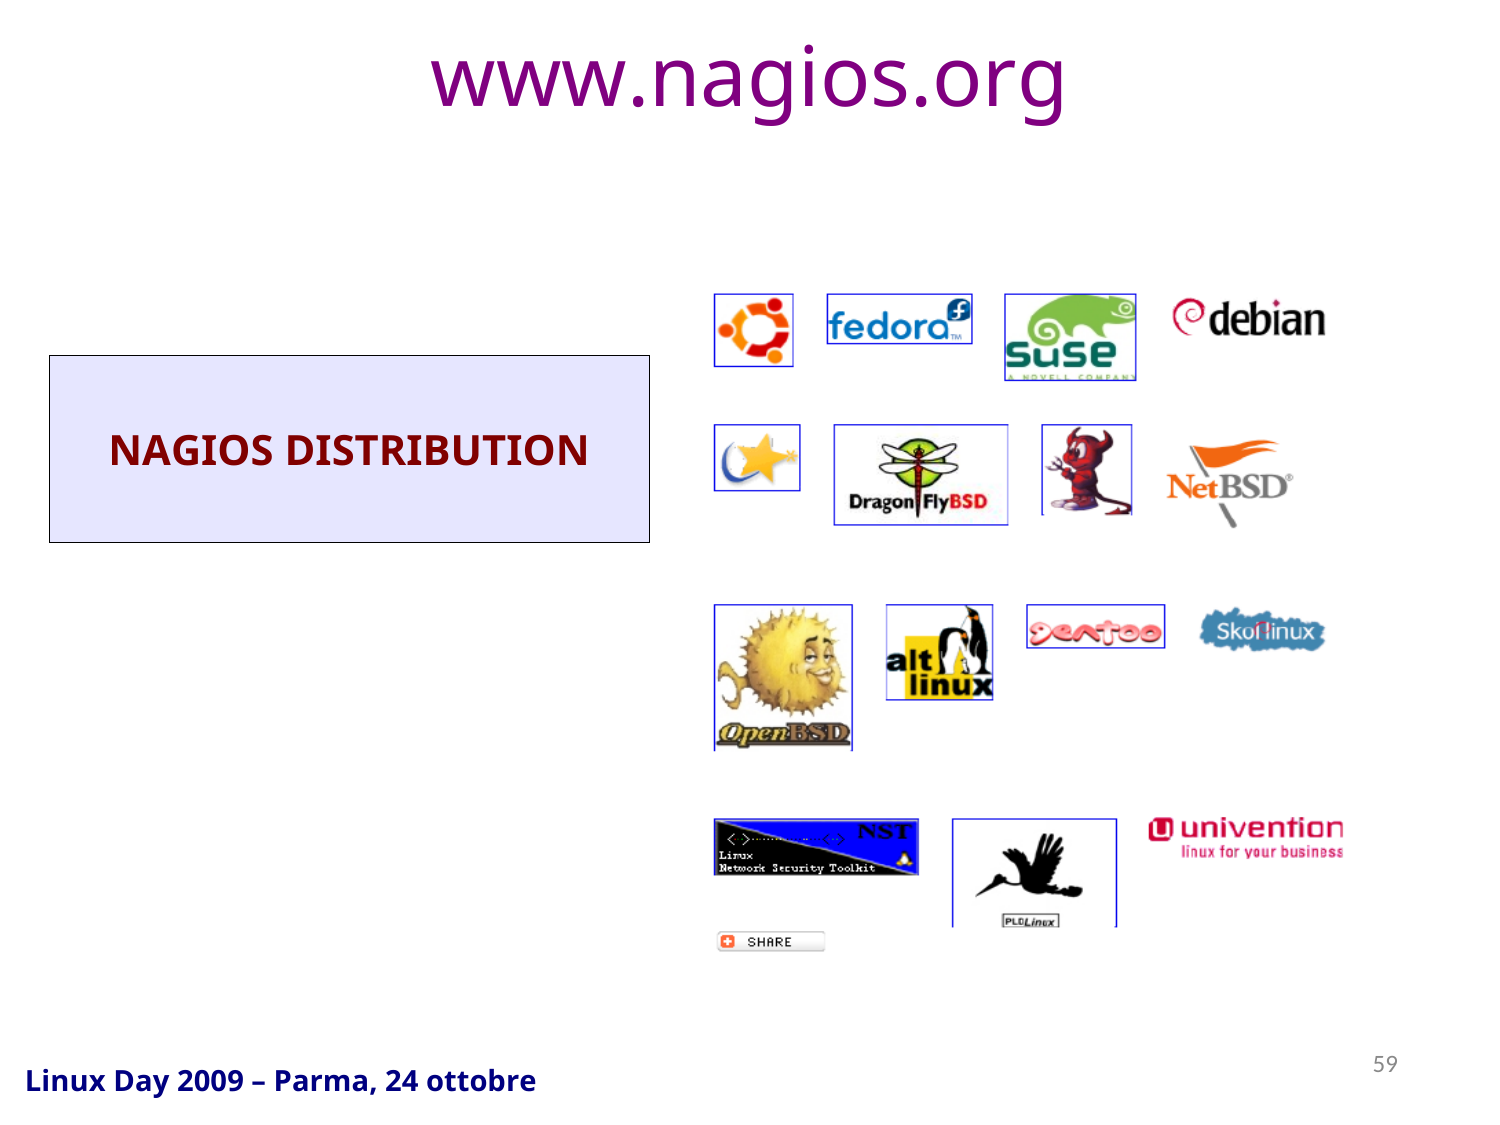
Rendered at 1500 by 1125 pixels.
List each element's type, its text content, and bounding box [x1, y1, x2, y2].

text_box www.nagios.org [41, 0, 1459, 132]
picture [670, 262, 1372, 996]
text_box NAGIOS DISTRIBUTION [49, 355, 650, 543]
